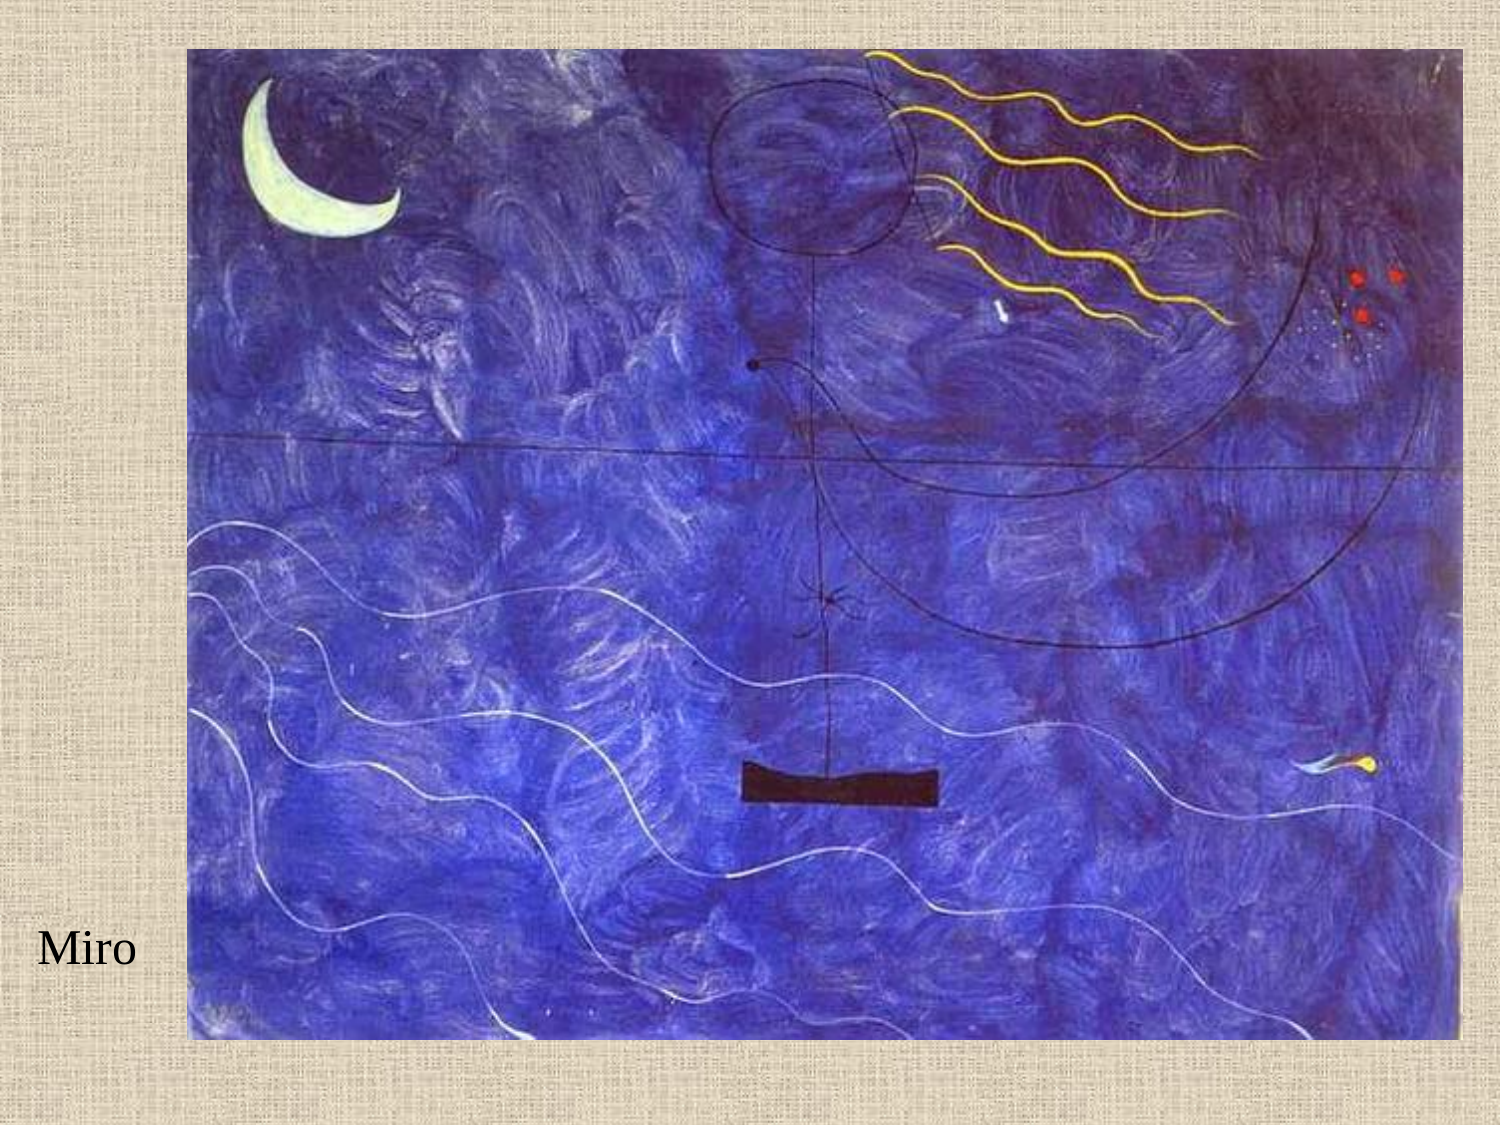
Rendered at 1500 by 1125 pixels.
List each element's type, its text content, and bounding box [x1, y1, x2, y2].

text_box Miro [22, 906, 153, 982]
picture [0, 0, 1500, 1125]
